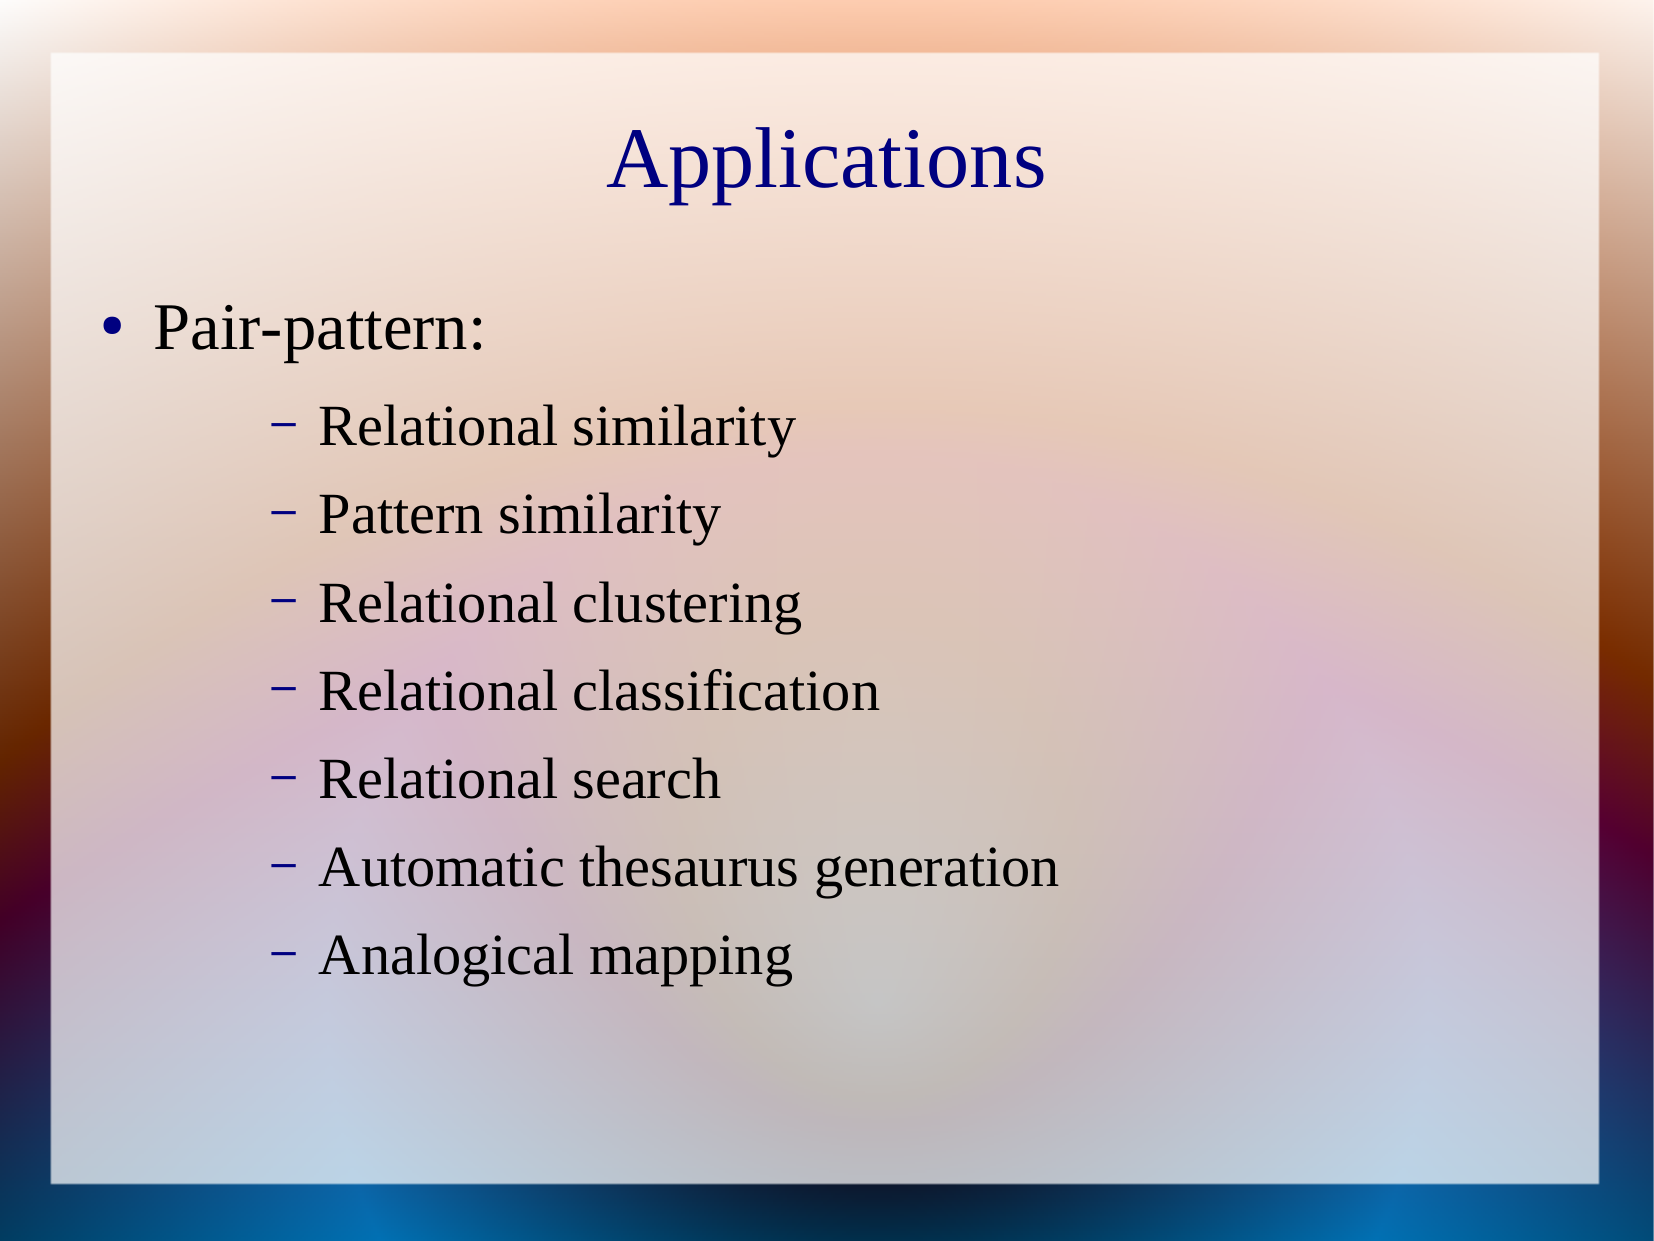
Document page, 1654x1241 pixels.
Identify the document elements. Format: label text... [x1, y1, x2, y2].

list Pair-pattern: Relational similarity Pattern similarity Relational clustering Relational classification Relational search Automatic thesaurus generation Analogical mapping [82, 290, 1571, 1034]
title Applications [82, 55, 1571, 263]
picture [0, 0, 1654, 1241]
